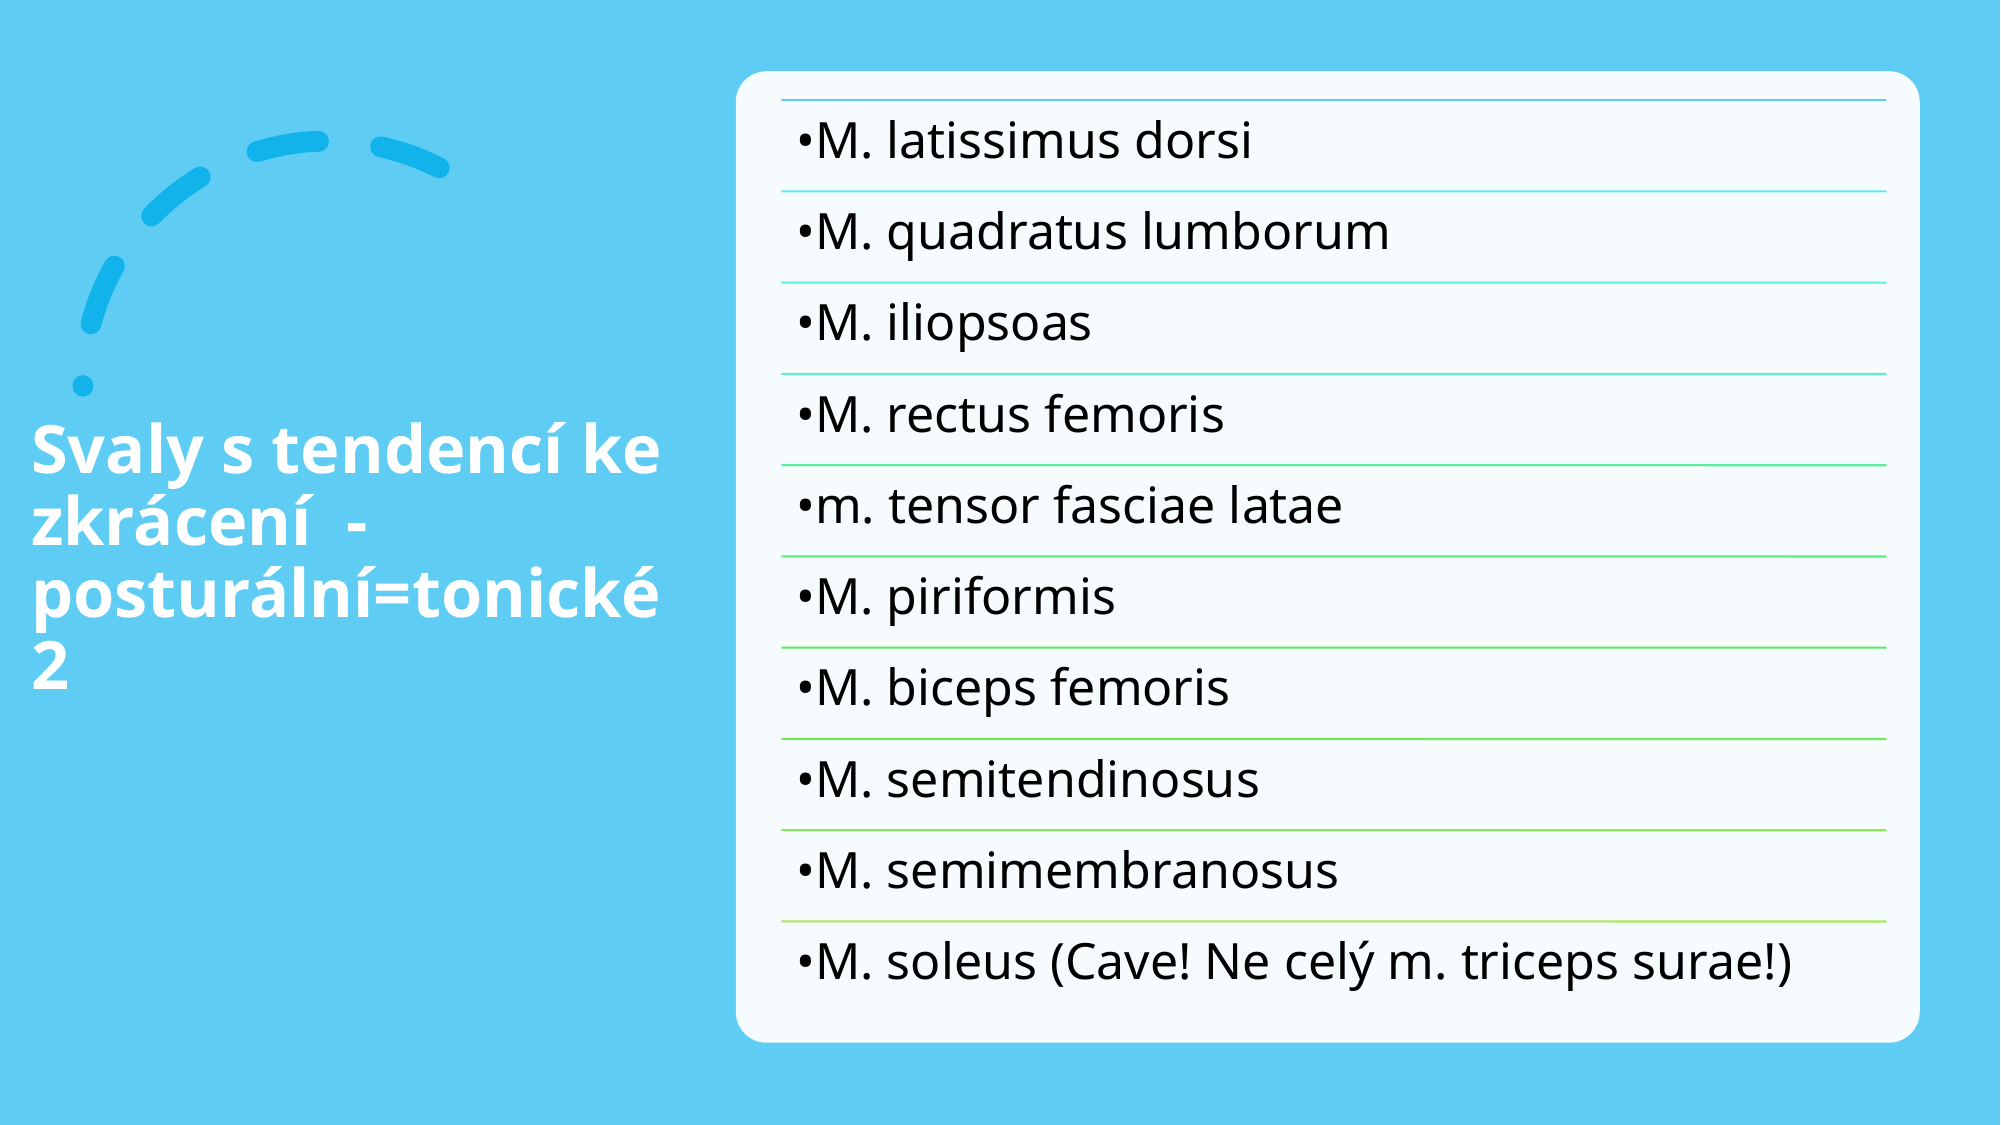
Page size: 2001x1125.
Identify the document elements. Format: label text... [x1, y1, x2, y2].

title Svaly s tendencí ke zkrácení - posturální=tonické 2 [15, 100, 707, 1020]
text_box •M. semitendinosus [781, 738, 1887, 829]
text_box •M. rectus femoris [781, 373, 1887, 464]
text_box •M. piriformis [781, 556, 1887, 646]
text_box •M. iliopsoas [781, 282, 1887, 372]
text_box •m. tensor fasciae latae [781, 465, 1887, 555]
text_box •M. soleus (Cave! Ne celý m. triceps surae!) [781, 921, 1887, 1013]
text_box •M. biceps femoris [781, 647, 1887, 737]
text_box •M. quadratus lumborum [781, 191, 1887, 281]
text_box •M. semimembranosus [781, 830, 1887, 920]
text_box •M. latissimus dorsi [781, 100, 1887, 190]
text_box [0, 0, 2000, 1125]
